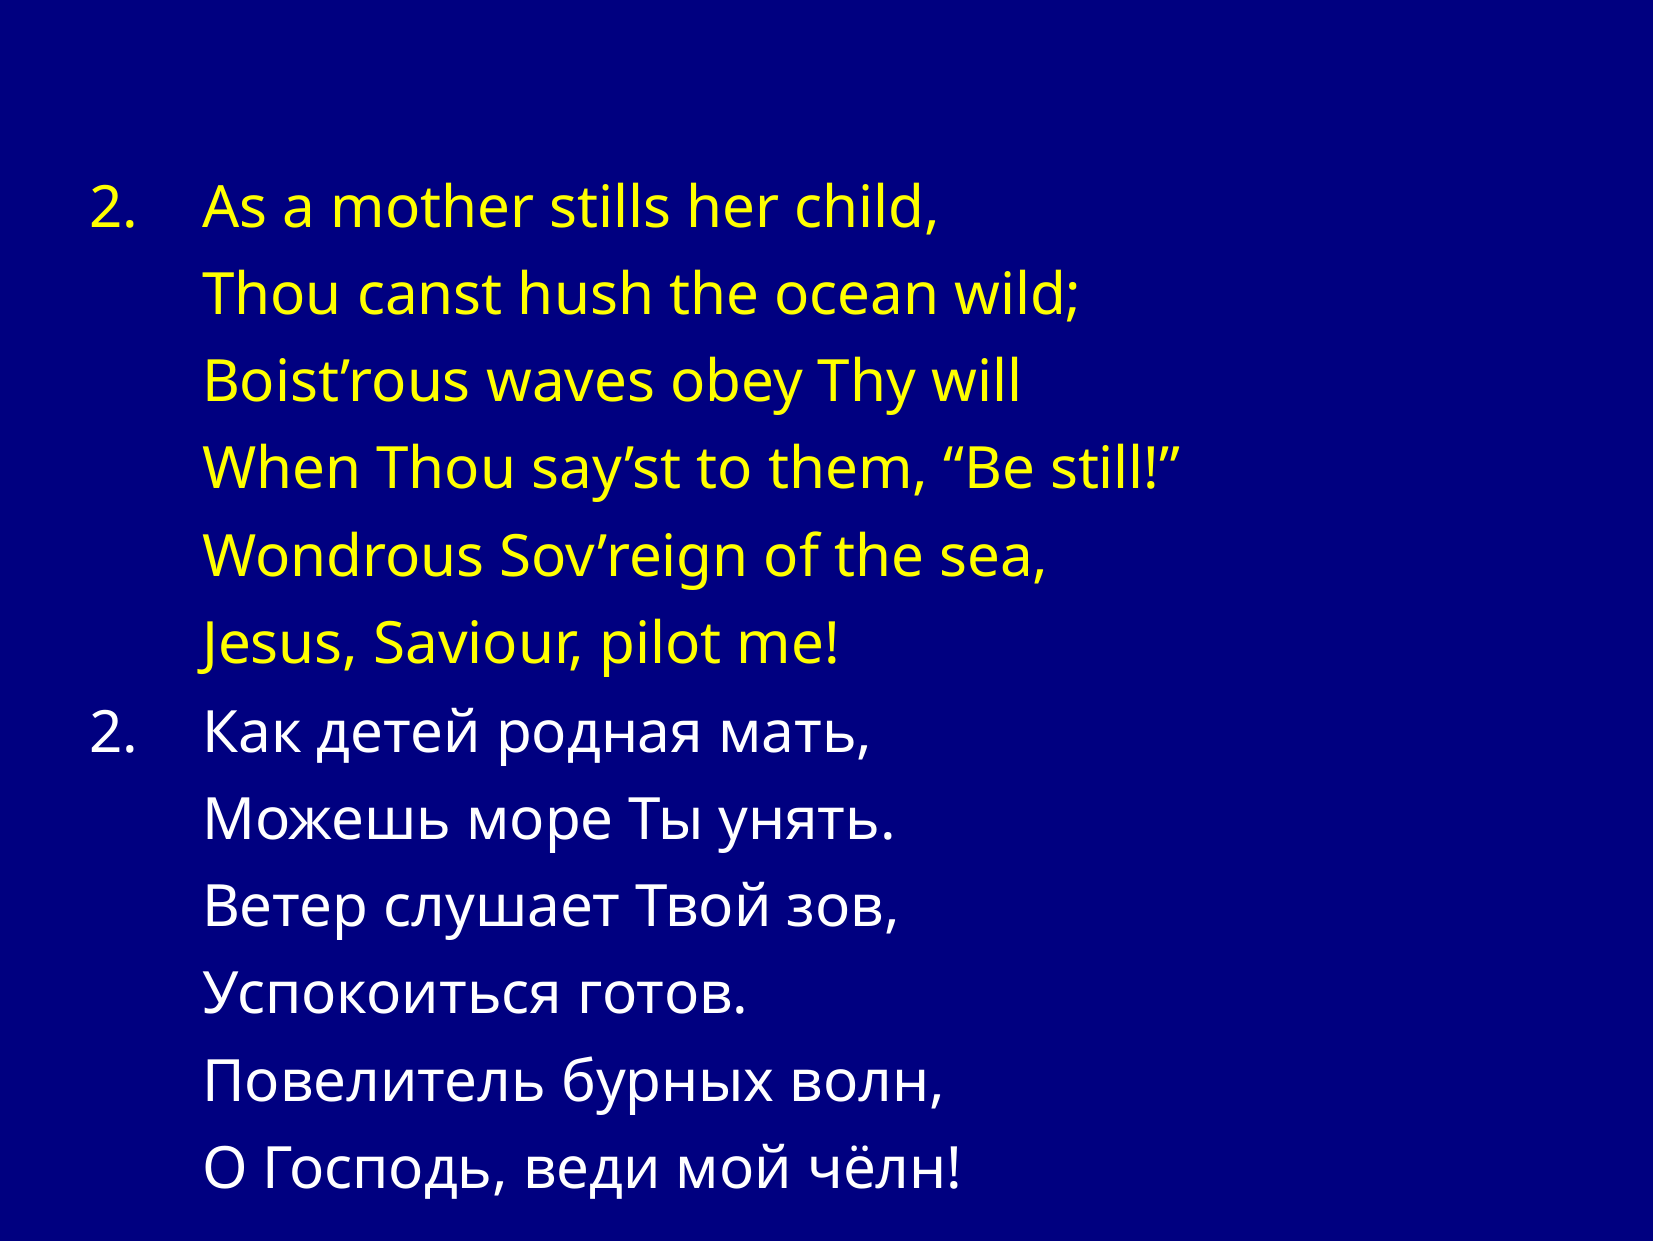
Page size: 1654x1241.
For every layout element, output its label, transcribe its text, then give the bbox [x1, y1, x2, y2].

text_box 2. As a mother stills her child, Thou canst hush the ocean wild; Boist’rous waves obey Thy will When Thou say’st to them, “Be still!” Wondrous Sov’reign of the sea, Jesus, Saviour, pilot me! [75, 150, 1576, 638]
text_box 2. Как детей родная мать, Можешь море Ты унять. Ветер слушает Твой зов, Успокоиться готов. Повелитель бурных волн, О Господь, веди мой чёлн! [75, 675, 1576, 1163]
